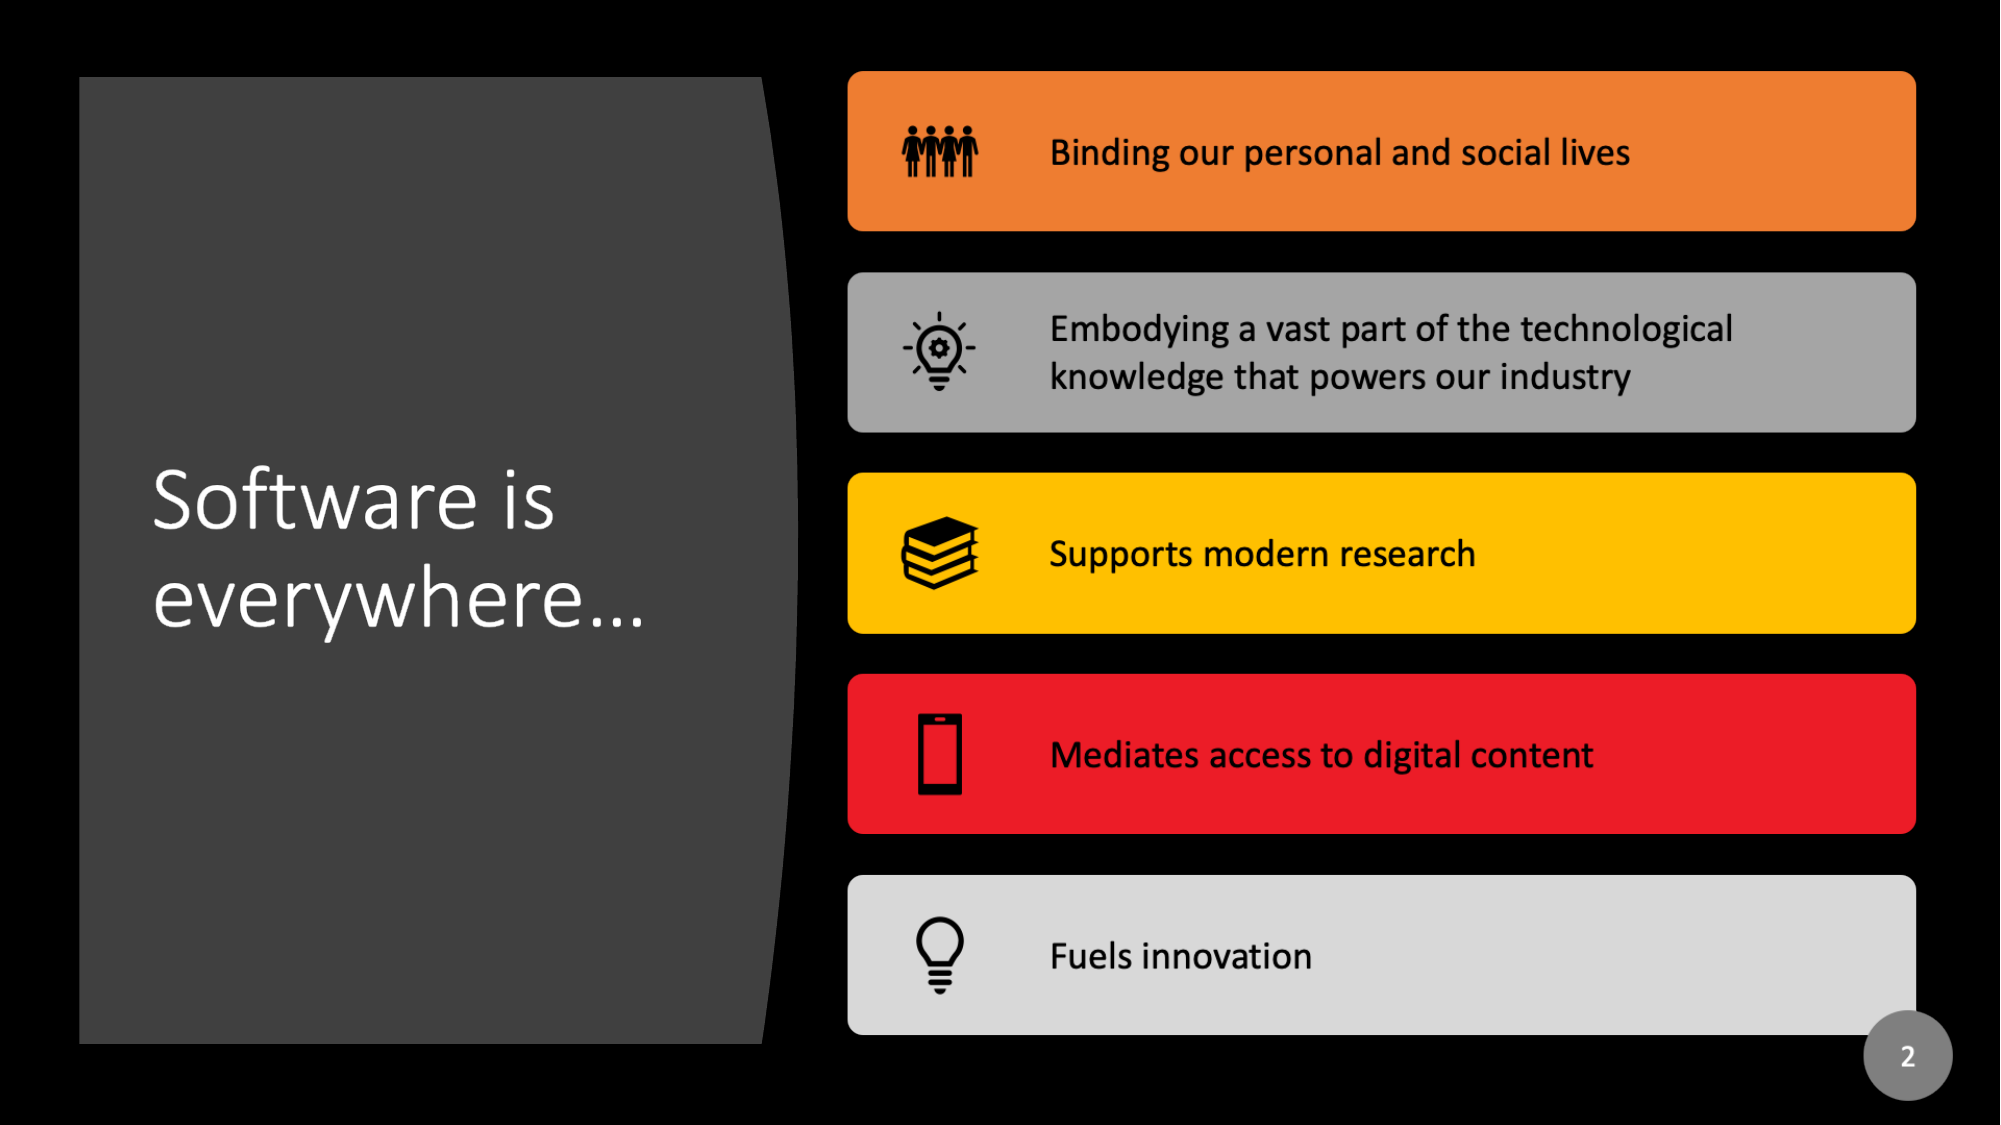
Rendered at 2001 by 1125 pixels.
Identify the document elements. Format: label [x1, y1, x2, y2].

text_box [79, 77, 95, 1044]
picture [95, 70, 1954, 1102]
